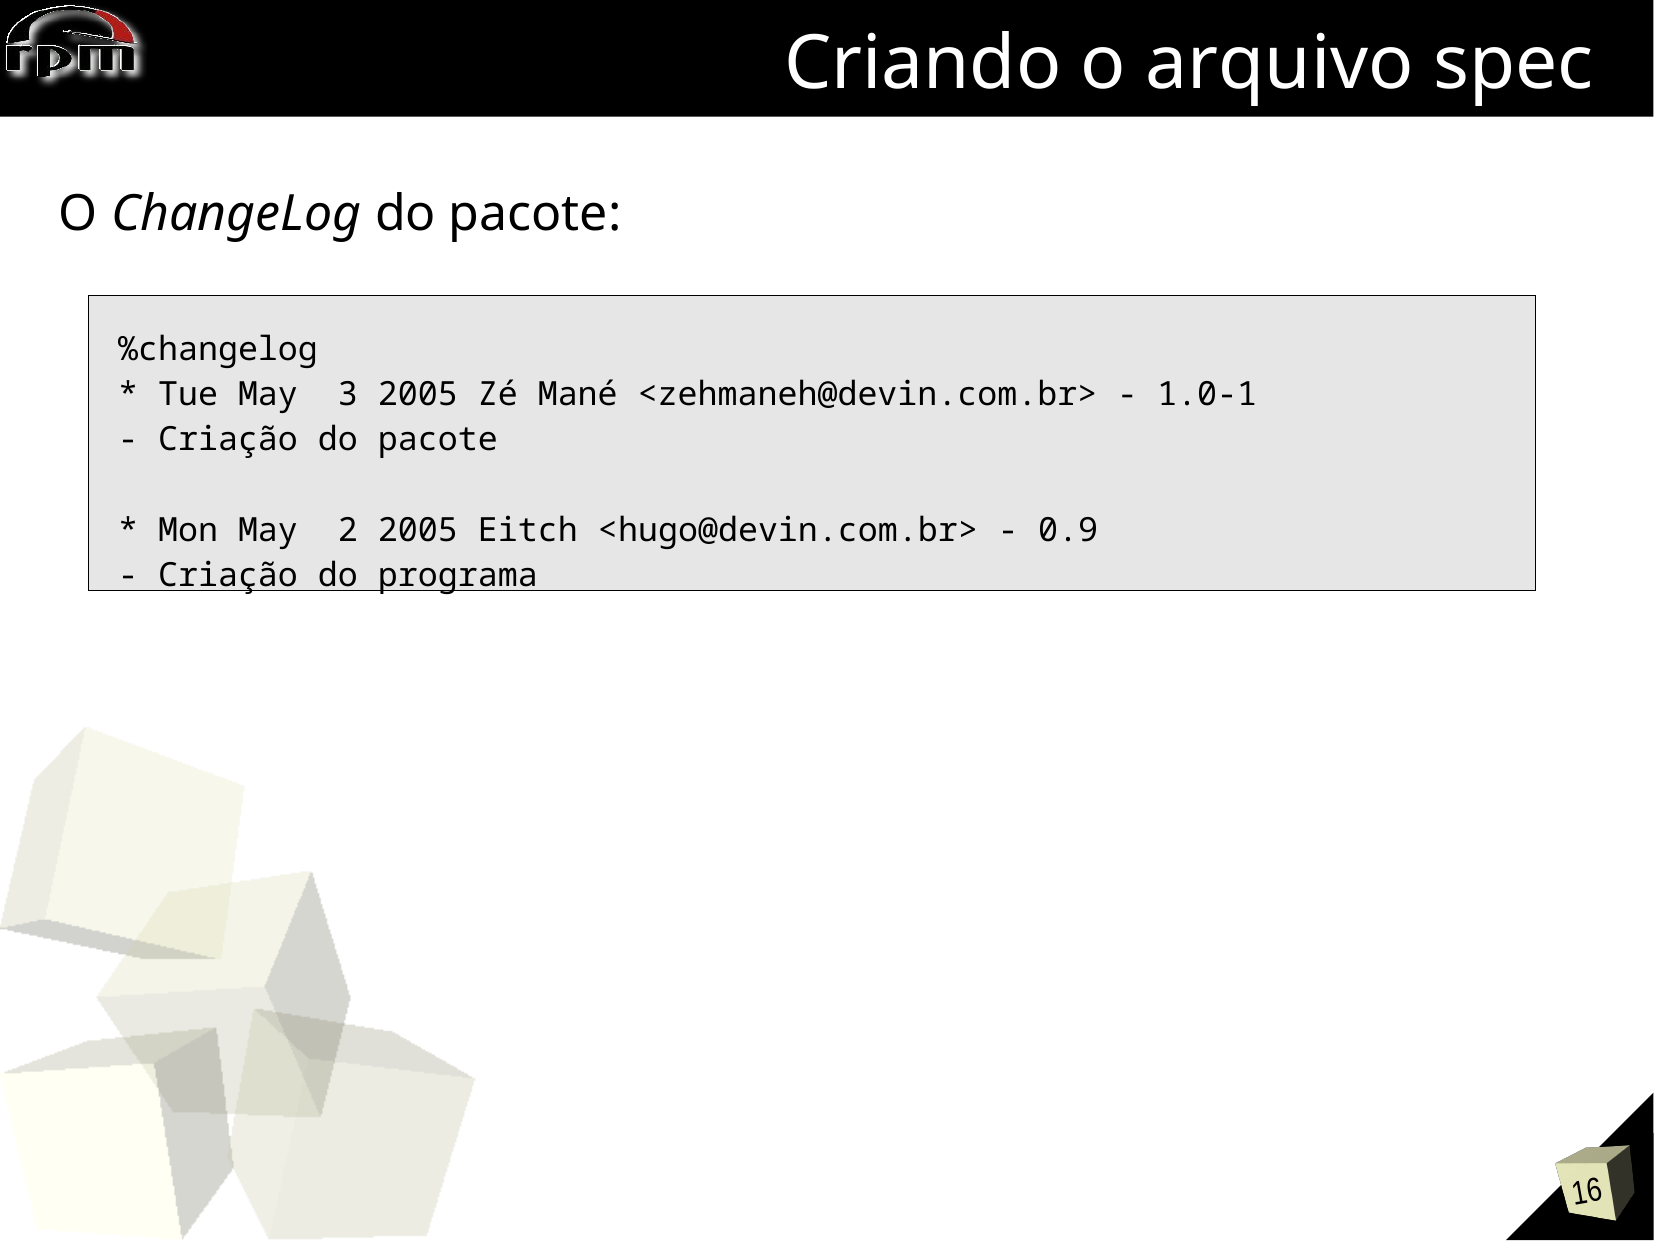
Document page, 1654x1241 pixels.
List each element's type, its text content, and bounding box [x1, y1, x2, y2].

picture [0, 726, 477, 1241]
text_box %changelog * Tue May 3 2005 Zé Mané <zehmaneh@devin.com.br> - 1.0-1 - Criação do pacote * Mon May 2 2005 Eitch <hugo@devin.com.br> - 0.9 - Criação do programa [118, 324, 1506, 798]
picture [0, 0, 118, 89]
title Criando o arquivo spec [118, 0, 1595, 119]
text_box O ChangeLog do pacote: [59, 177, 618, 238]
text_box [88, 295, 1536, 591]
